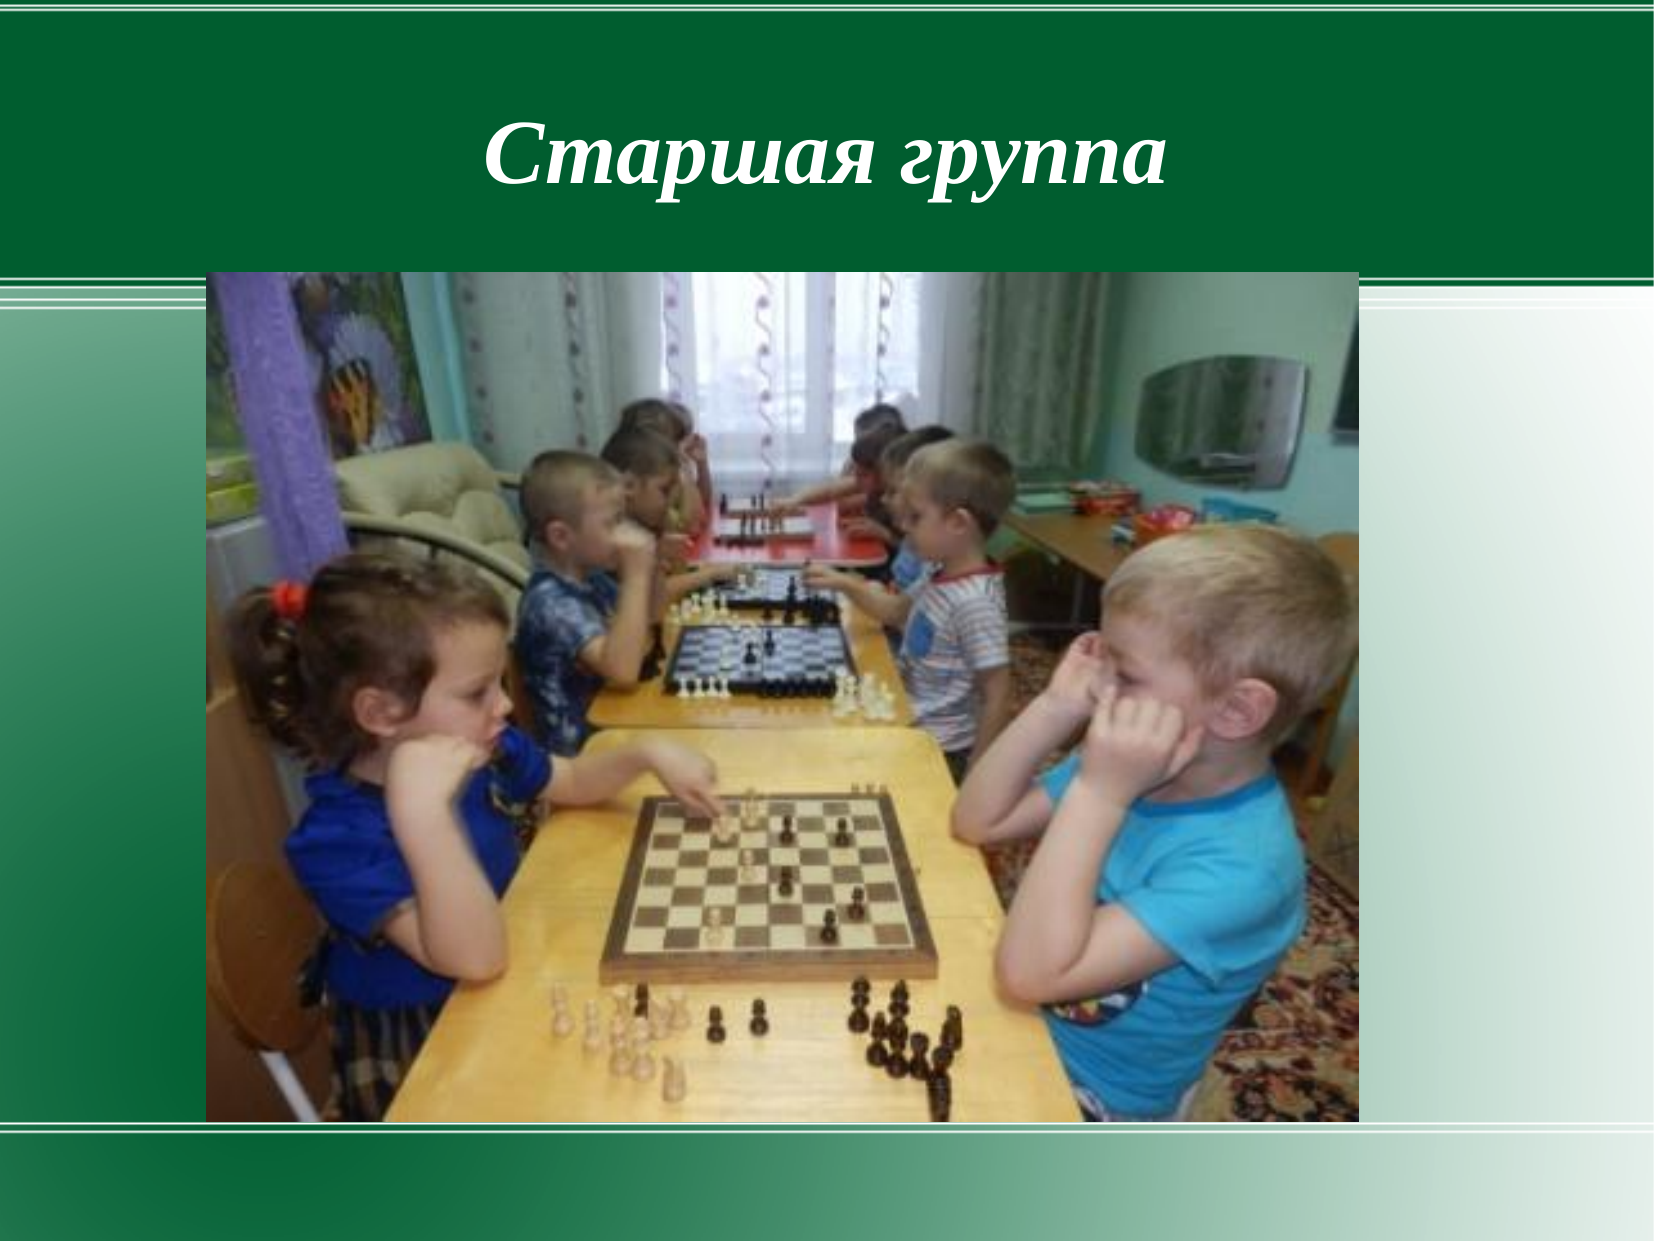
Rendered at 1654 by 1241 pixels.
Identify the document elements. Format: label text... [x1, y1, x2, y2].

title Старшая группа [82, 49, 1571, 257]
picture [0, 0, 1654, 1241]
